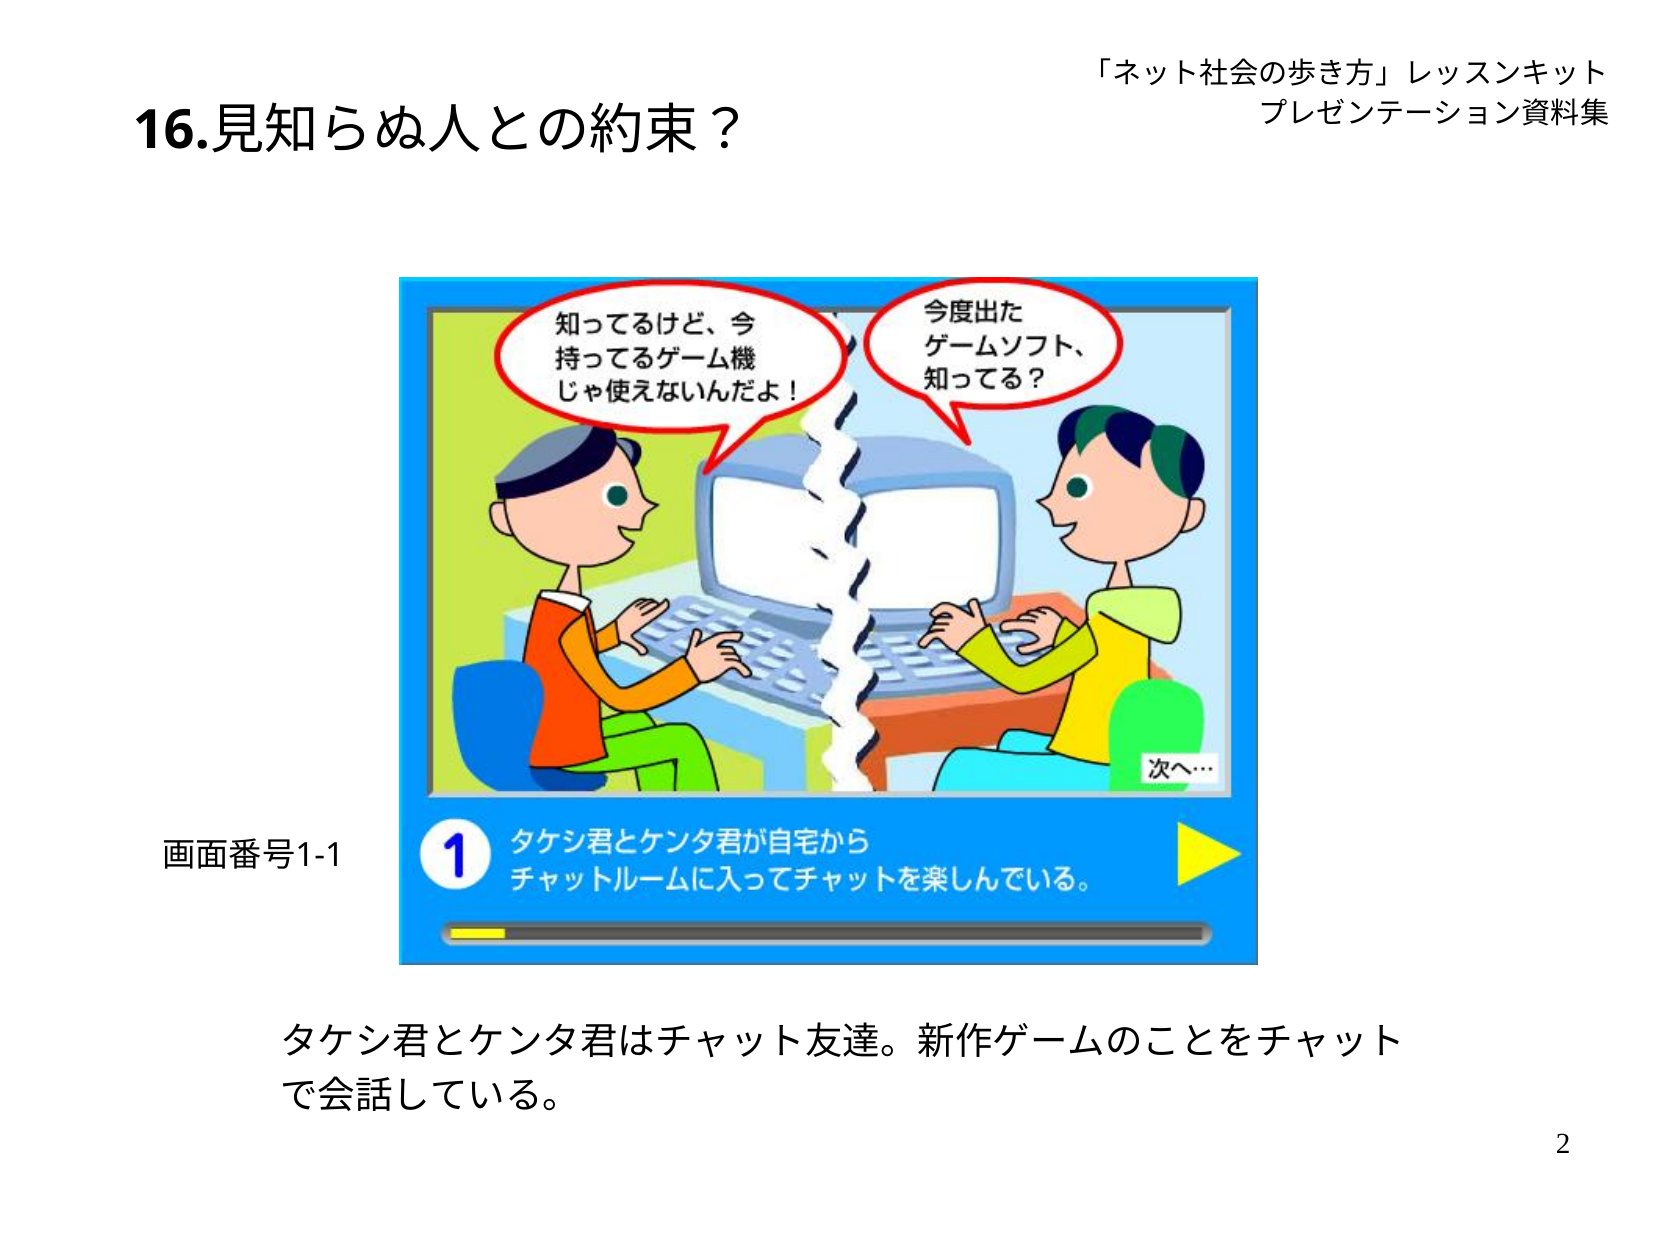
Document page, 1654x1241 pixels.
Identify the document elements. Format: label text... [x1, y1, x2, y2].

text_box 「ネット社会の歩き方」レッスンキット プレゼンテーション資料集 [1062, 44, 1625, 139]
text_box 16.見知らぬ人との約束？ [118, 88, 1241, 169]
picture [399, 277, 1258, 965]
text_box タケシ君とケンタ君はチャット友達。新作ゲームのことをチャットで会話している。 [265, 1003, 1447, 1128]
text_box 画面番号1-1 [147, 826, 384, 882]
